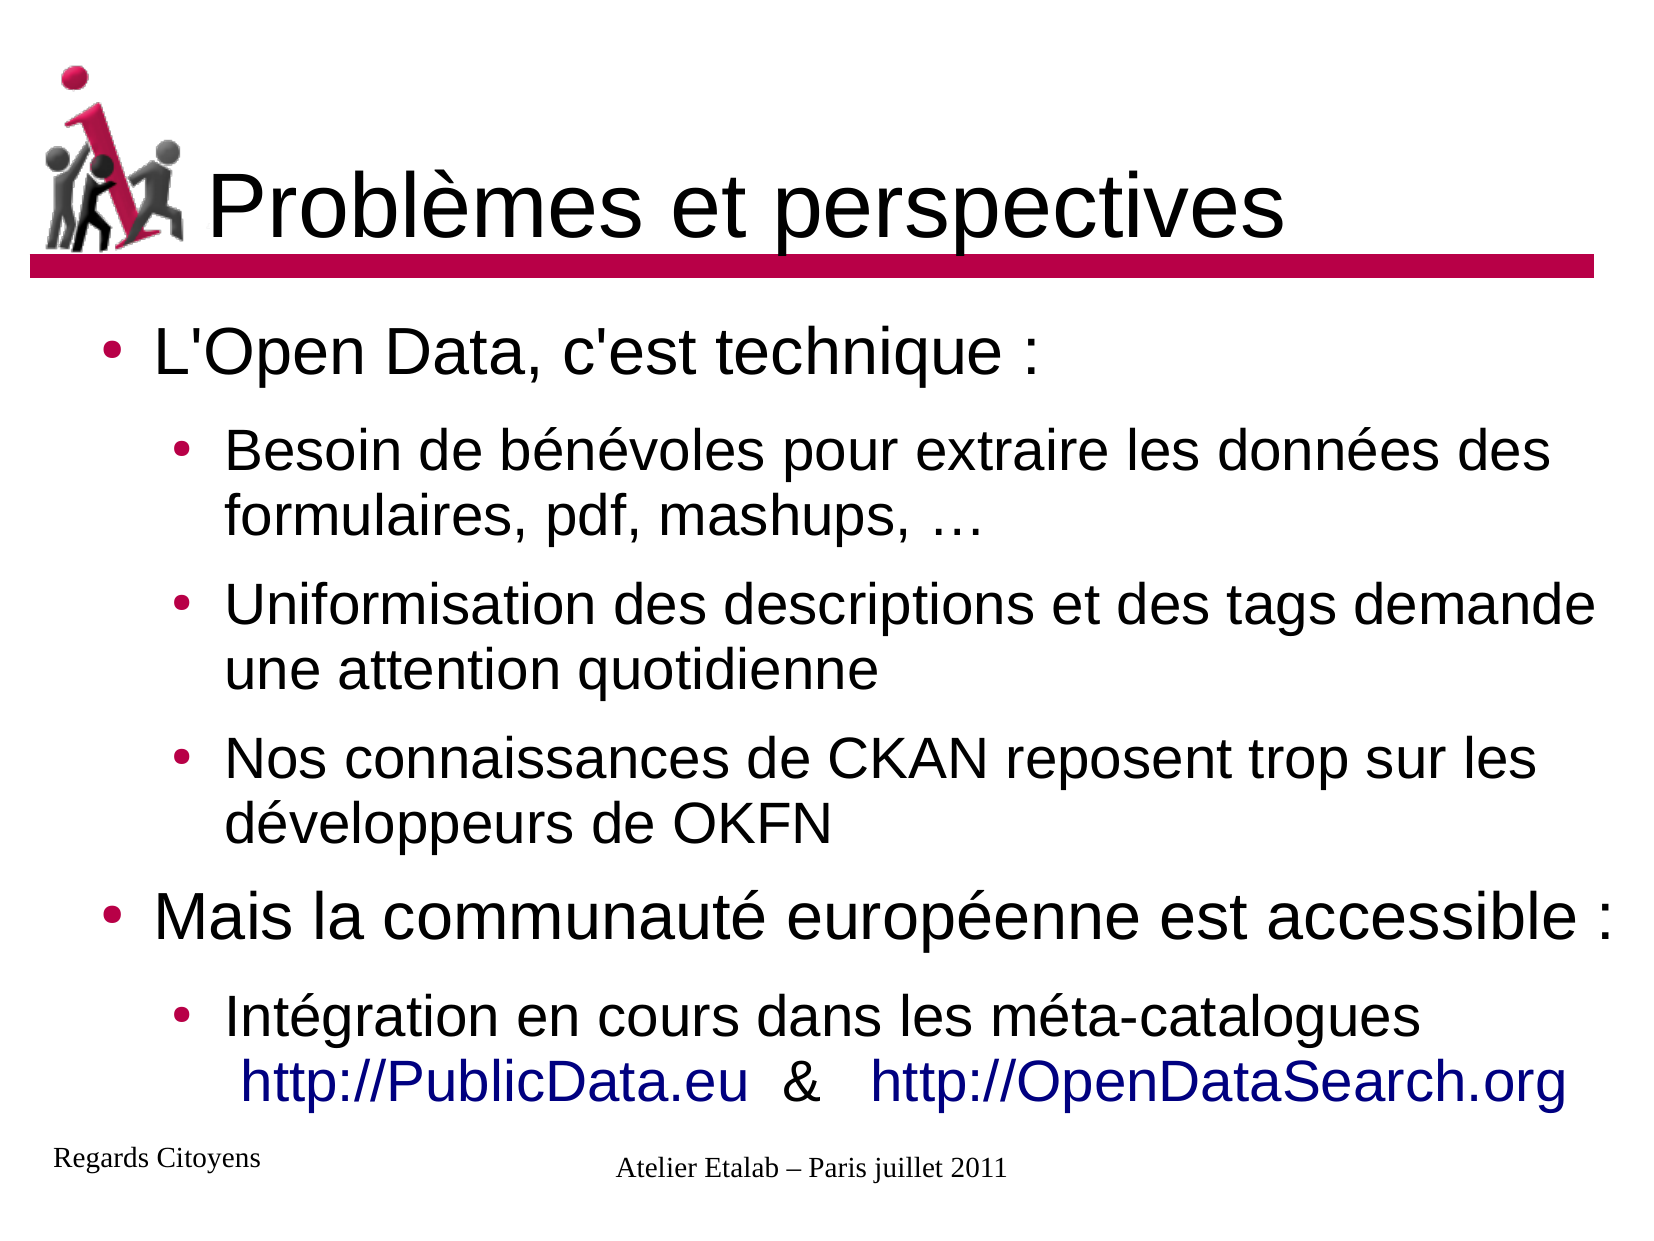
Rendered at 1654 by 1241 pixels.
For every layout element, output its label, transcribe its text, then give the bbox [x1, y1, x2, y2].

title Problèmes et perspectives [206, 109, 1595, 303]
list L'Open Data, c'est technique : Besoin de bénévoles pour extraire les données des formulaires, pdf, mashups, … Uniformisation des descriptions et des tags demande une attention quotidienne Nos connaissances de CKAN reposent trop sur les développeurs de OKFN Mais la communauté européenne est accessible : Intégration en cours dans les méta-catalogues http://PublicData.eu & http://OpenDataSearch.org [82, 313, 1654, 1133]
picture [29, 60, 210, 254]
